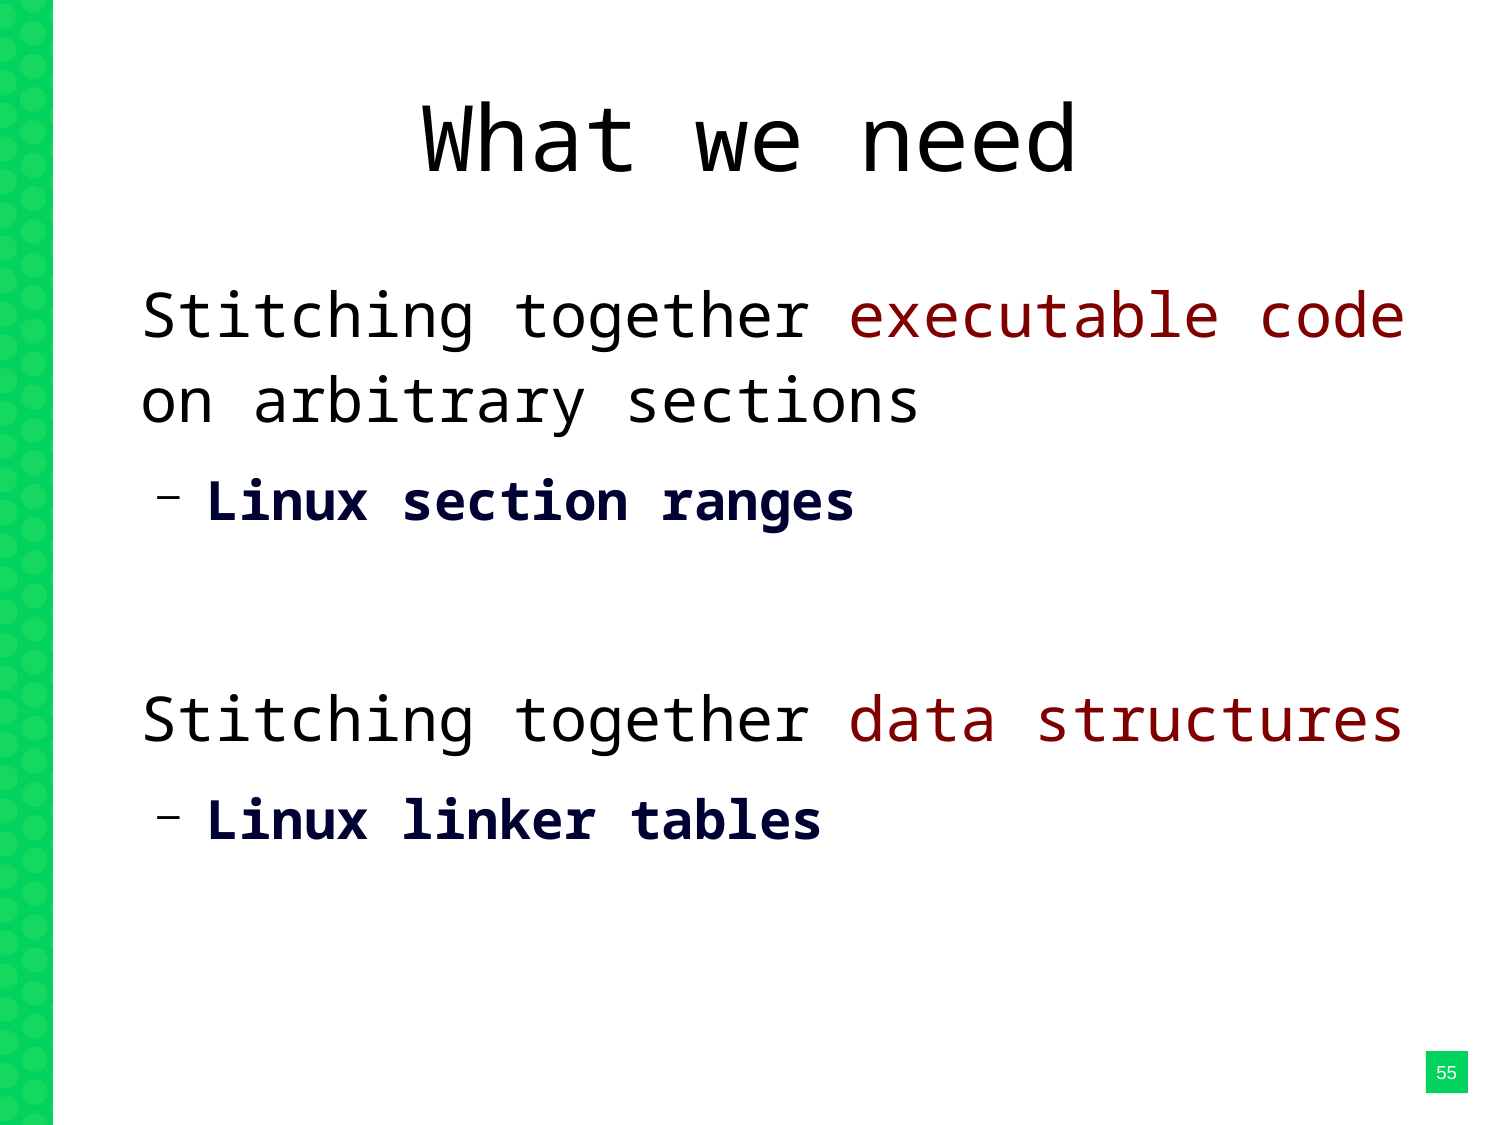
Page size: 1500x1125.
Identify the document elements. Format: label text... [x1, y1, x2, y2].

picture [0, 0, 53, 1125]
title What we need [75, 42, 1426, 229]
text_box <number> [1425, 1051, 1468, 1094]
list Stitching together executable code on arbitrary sections Linux section ranges Stitching together data structures Linux linker tables [75, 271, 1426, 924]
